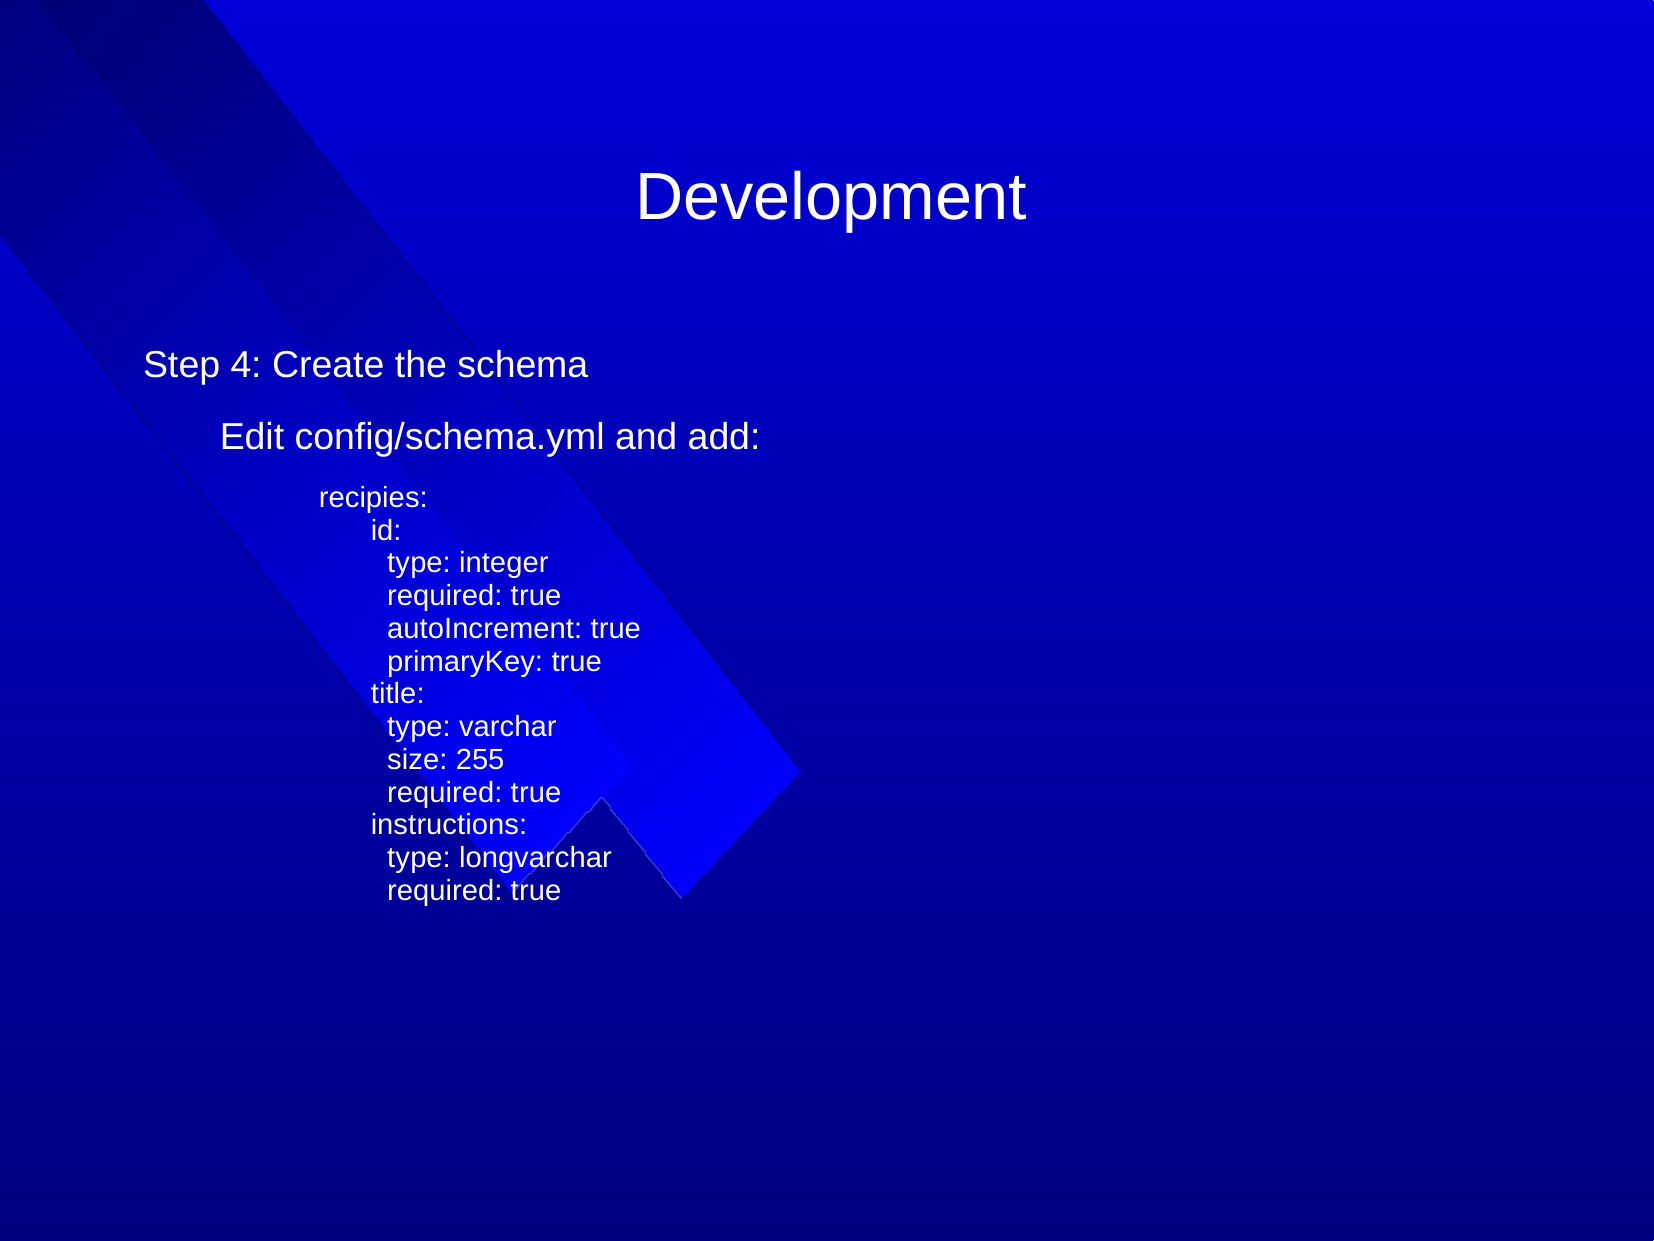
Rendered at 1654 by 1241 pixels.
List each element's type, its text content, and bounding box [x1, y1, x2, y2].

list Step 4: Create the schema Edit config/schema.yml and add: recipies: id: type: integer required: true autoIncrement: true primaryKey: true title: type: varchar size: 255 required: true instructions: type: longvarchar required: true [125, 343, 1538, 1126]
title Development [125, 92, 1538, 301]
